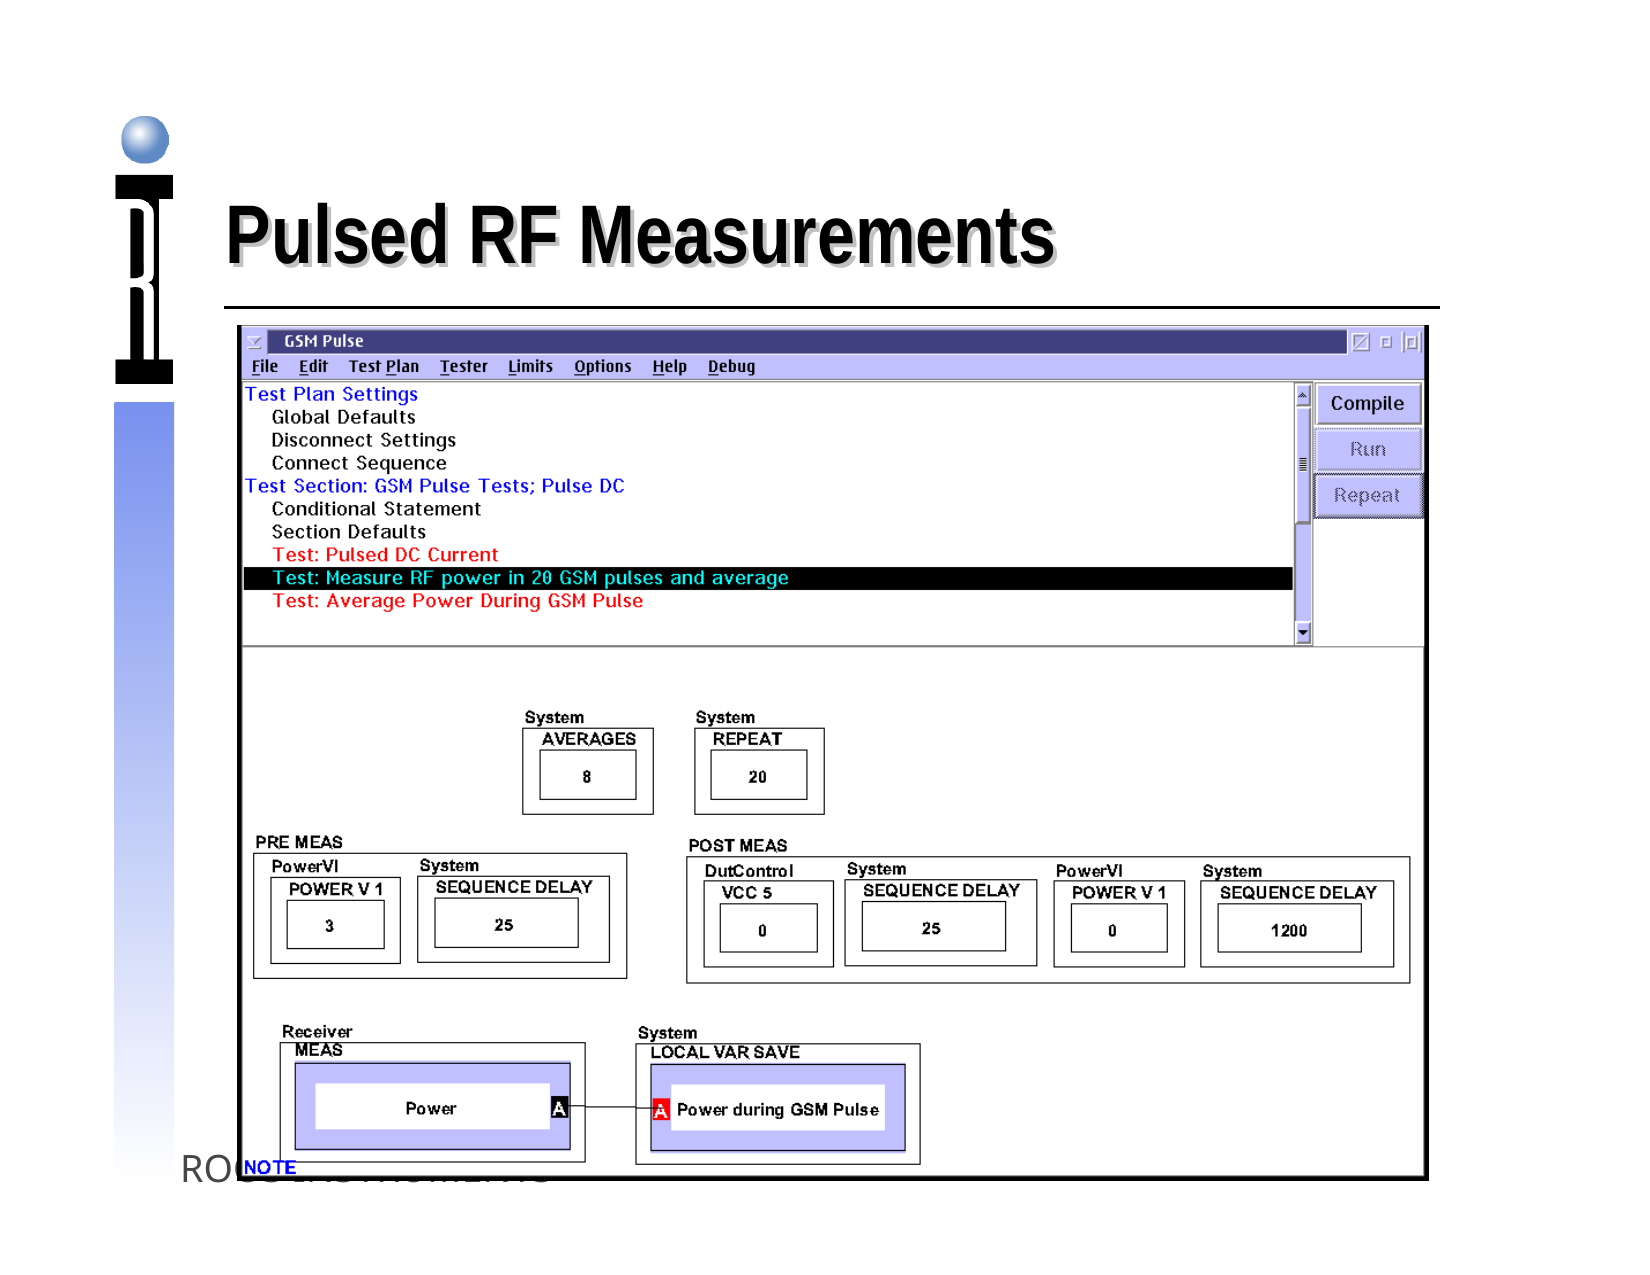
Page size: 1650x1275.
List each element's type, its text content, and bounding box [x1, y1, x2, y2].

picture [237, 325, 1429, 1181]
text_box Pulsed RF Measurements [225, 99, 1447, 284]
